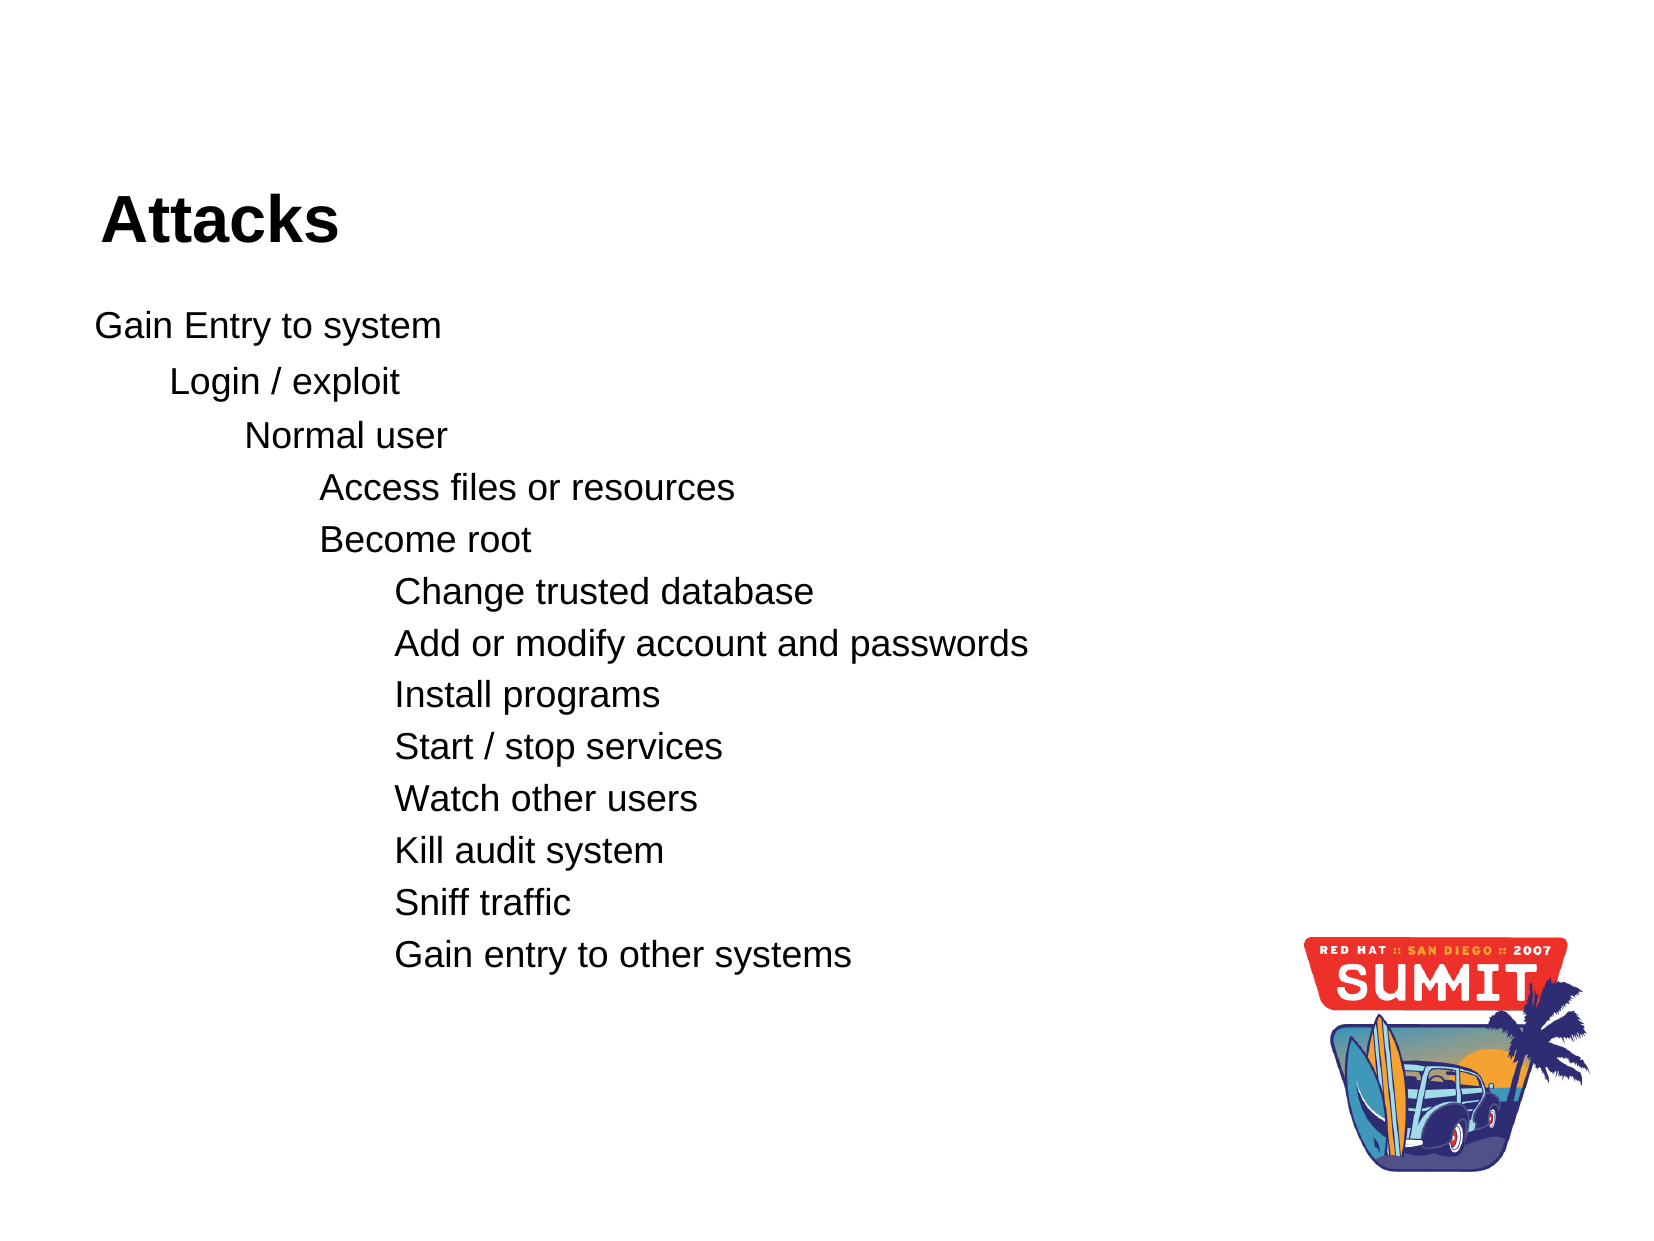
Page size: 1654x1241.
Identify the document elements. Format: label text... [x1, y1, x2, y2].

picture [1500, 937, 1590, 1172]
title Attacks [100, 164, 1506, 275]
list Gain Entry to system Login / exploit Normal user Access files or resources Become root Change trusted database Add or modify account and passwords Install programs Start / stop services Watch other users Kill audit system Sniff traffic Gain entry to other systems [94, 304, 1500, 1174]
